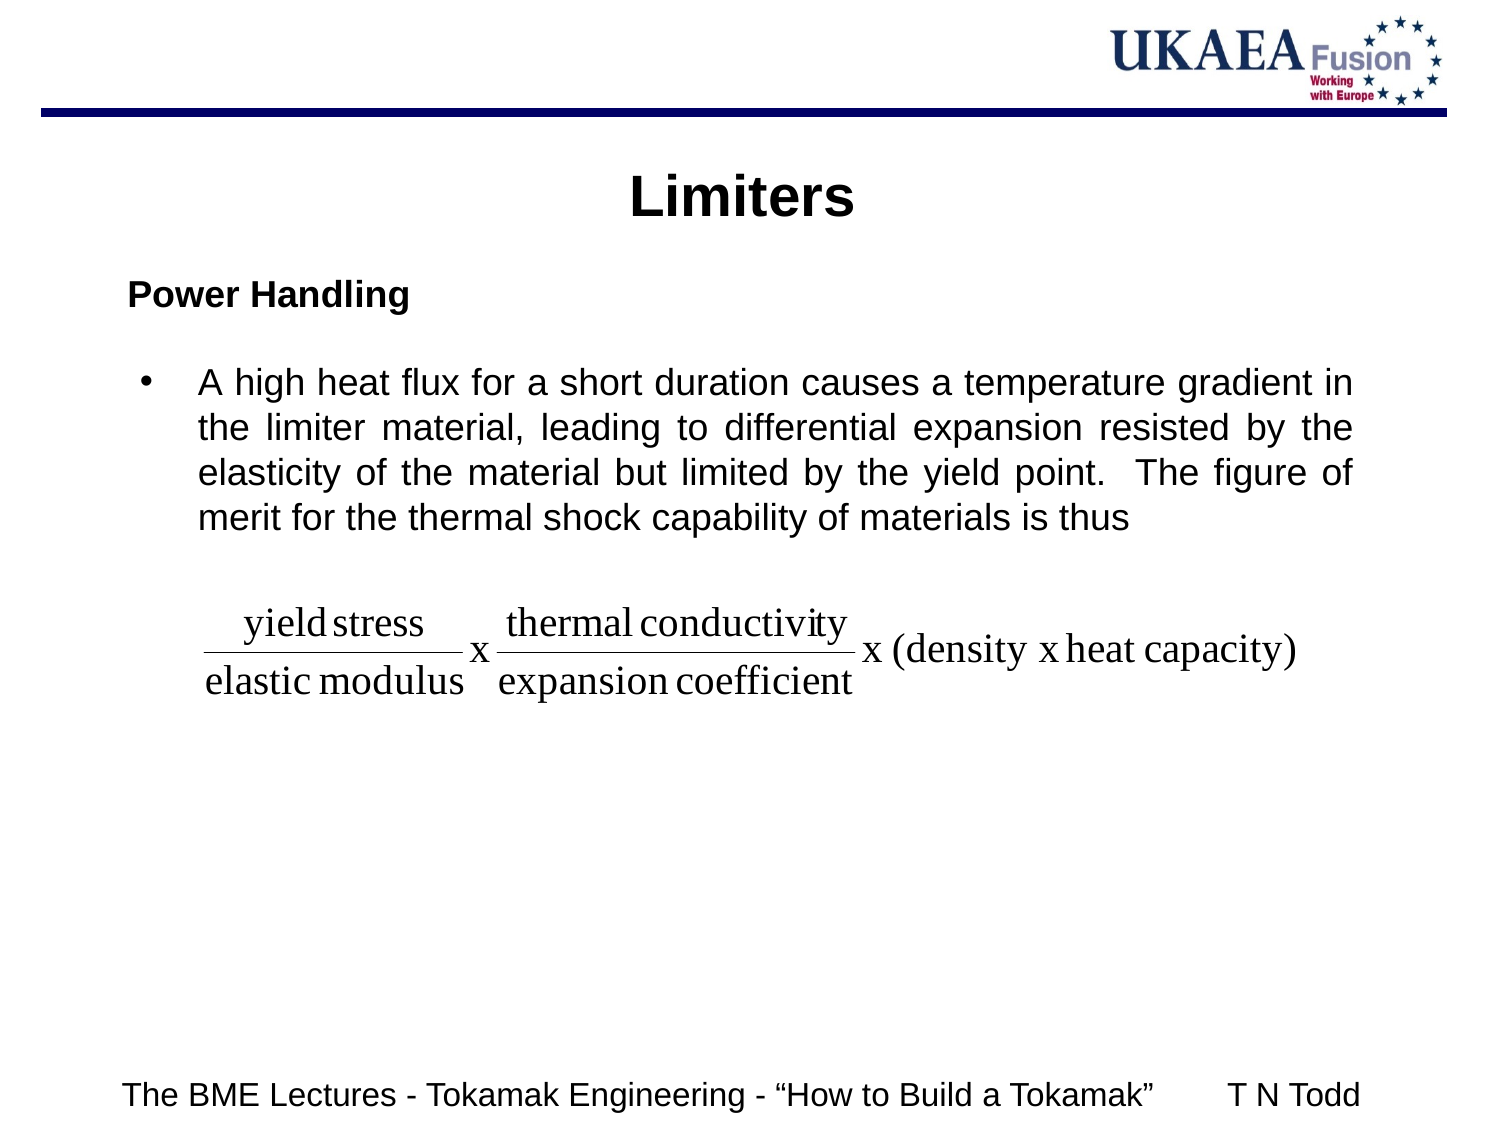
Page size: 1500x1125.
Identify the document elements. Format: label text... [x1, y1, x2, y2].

picture [1107, 15, 1443, 106]
text_box Power Handling [112, 262, 813, 323]
text_box Limiters [349, 149, 1136, 236]
chart [200, 600, 1298, 709]
text_box A high heat flux for a short duration causes a temperature gradient in the limiter material, leading to differential expansion resisted by the elasticity of the material but limited by the yield point. The figure of merit for the thermal shock capability of materials is thus [124, 349, 1369, 546]
